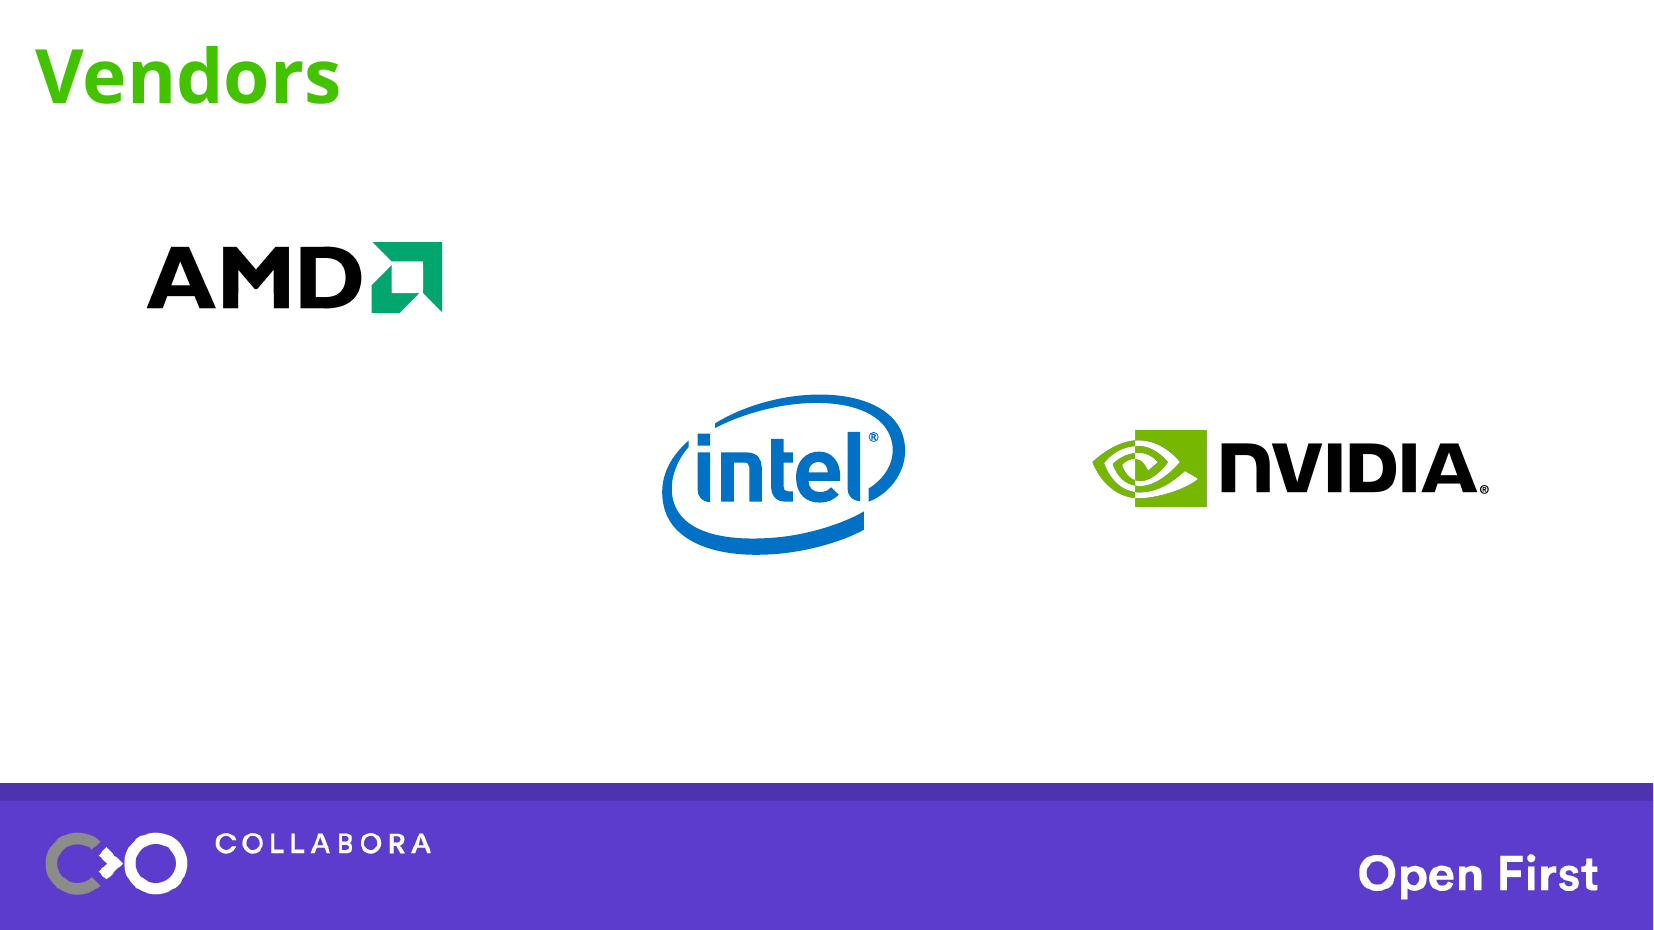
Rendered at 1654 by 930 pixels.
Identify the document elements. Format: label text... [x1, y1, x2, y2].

picture [0, 0, 1654, 930]
title Vendors [35, 28, 1608, 193]
